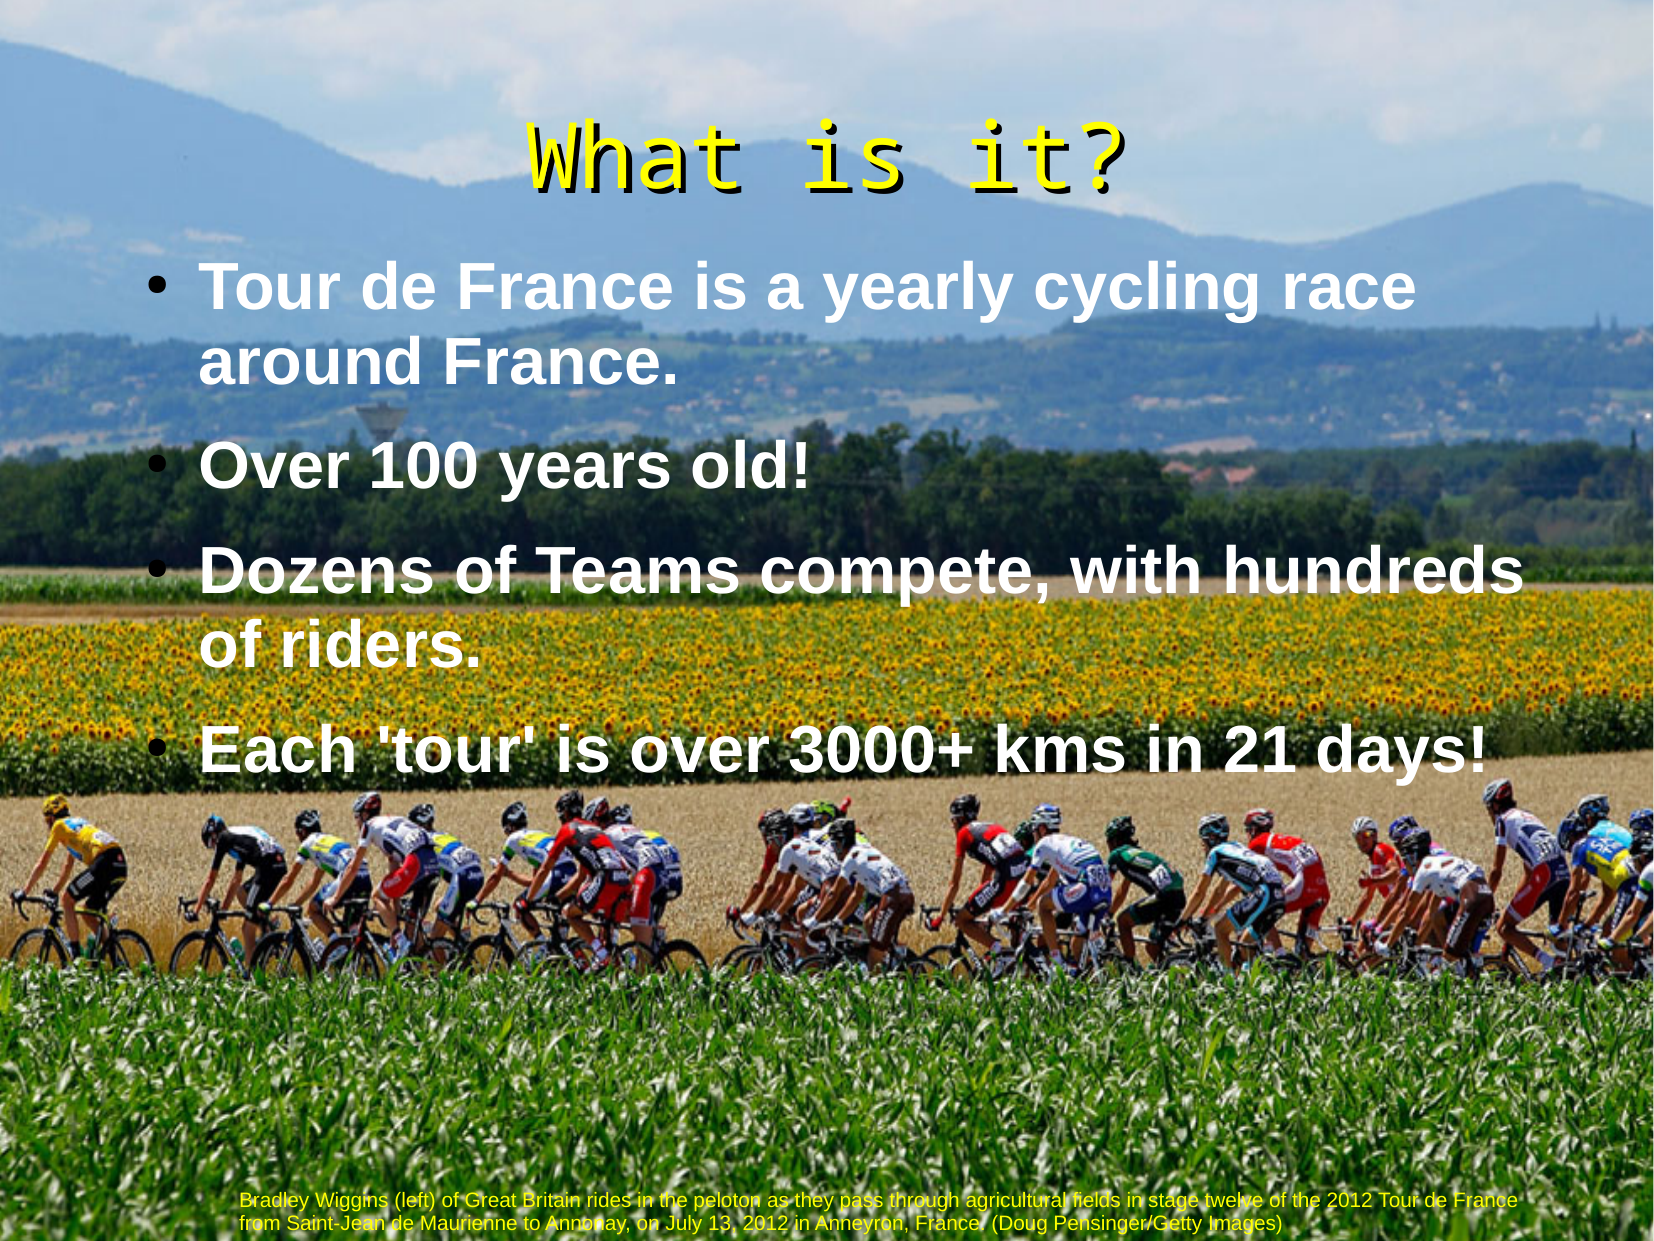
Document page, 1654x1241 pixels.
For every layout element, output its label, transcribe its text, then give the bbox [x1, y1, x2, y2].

picture [0, 0, 1654, 1241]
text_box Bradley Wiggins (left) of Great Britain rides in the peloton as they pass through agricultural fields in stage twelve of the 2012 Tour de France from Saint-Jean de Maurienne to Annonay, on July 13, 2012 in Anneyron, France. (Doug Pensinger/Getty Images) [224, 1181, 1539, 1241]
list Tour de France is a yearly cycling race around France. Over 100 years old! Dozens of Teams compete, with hundreds of riders. Each 'tour' is over 3000+ kms in 21 days! [127, 249, 1583, 969]
title What is it? [82, 49, 1571, 257]
